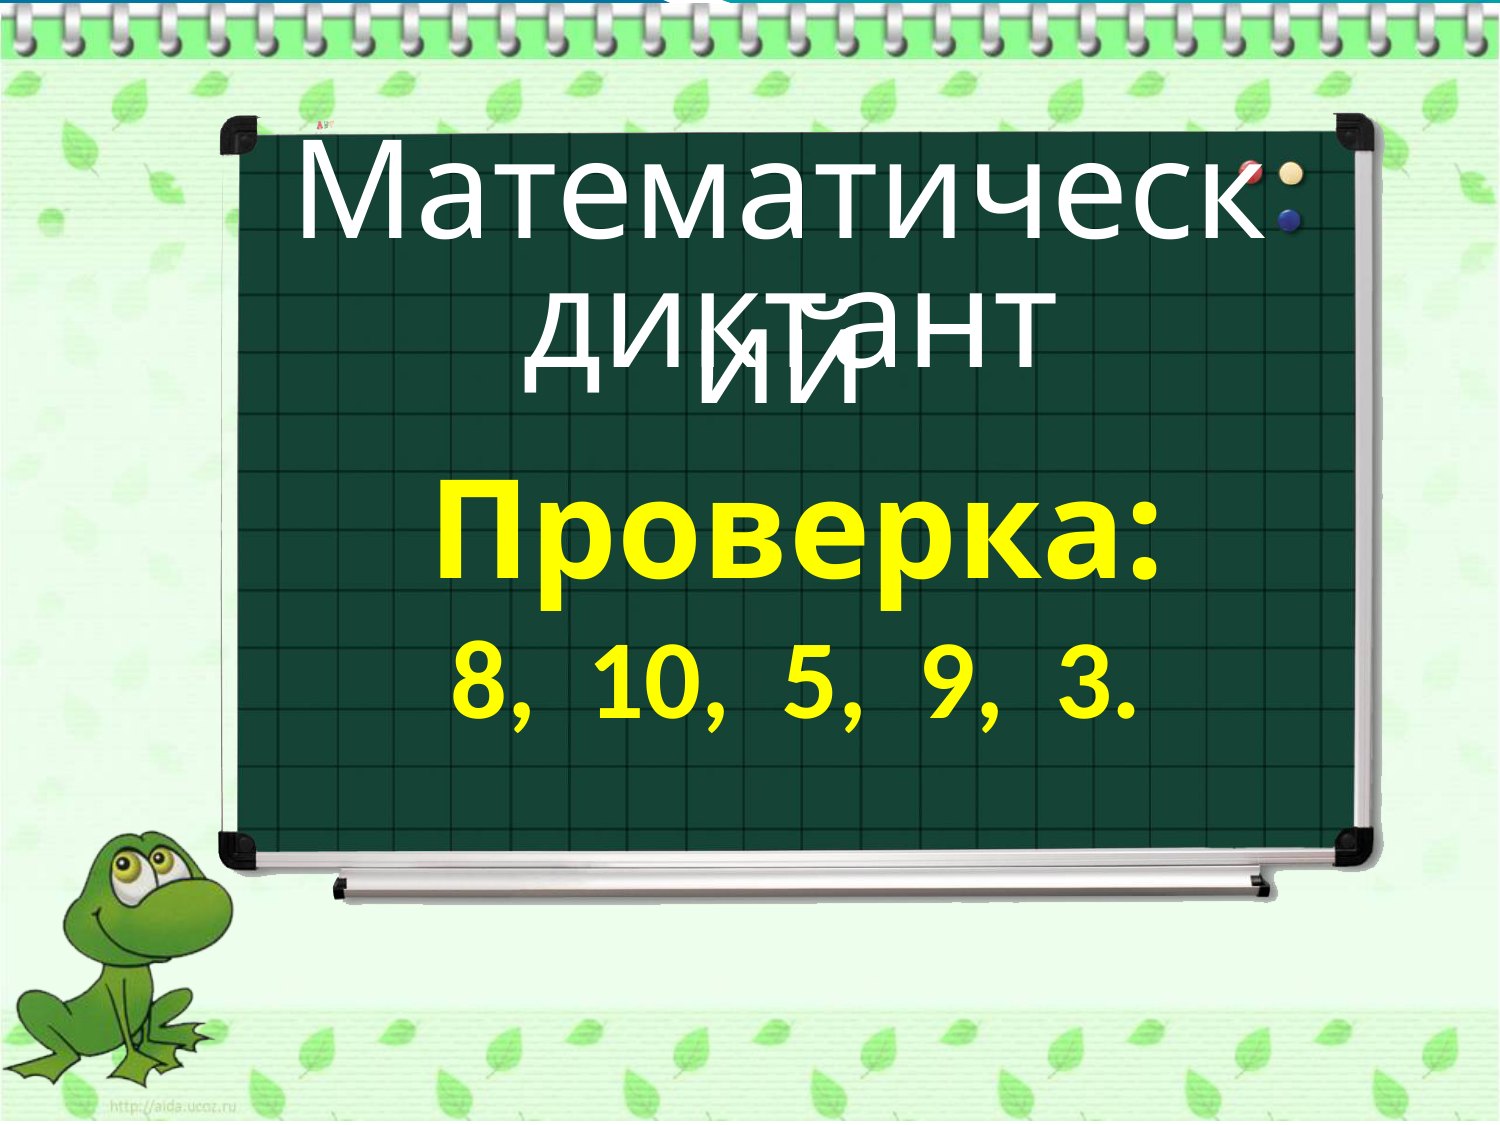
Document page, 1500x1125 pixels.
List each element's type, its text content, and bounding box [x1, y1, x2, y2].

text_box Проверка: 8, 10, 5, 9, 3. [316, 433, 1278, 749]
picture [0, 0, 1500, 1125]
text_box Математический [257, 93, 1301, 439]
text_box диктант [507, 222, 1075, 403]
